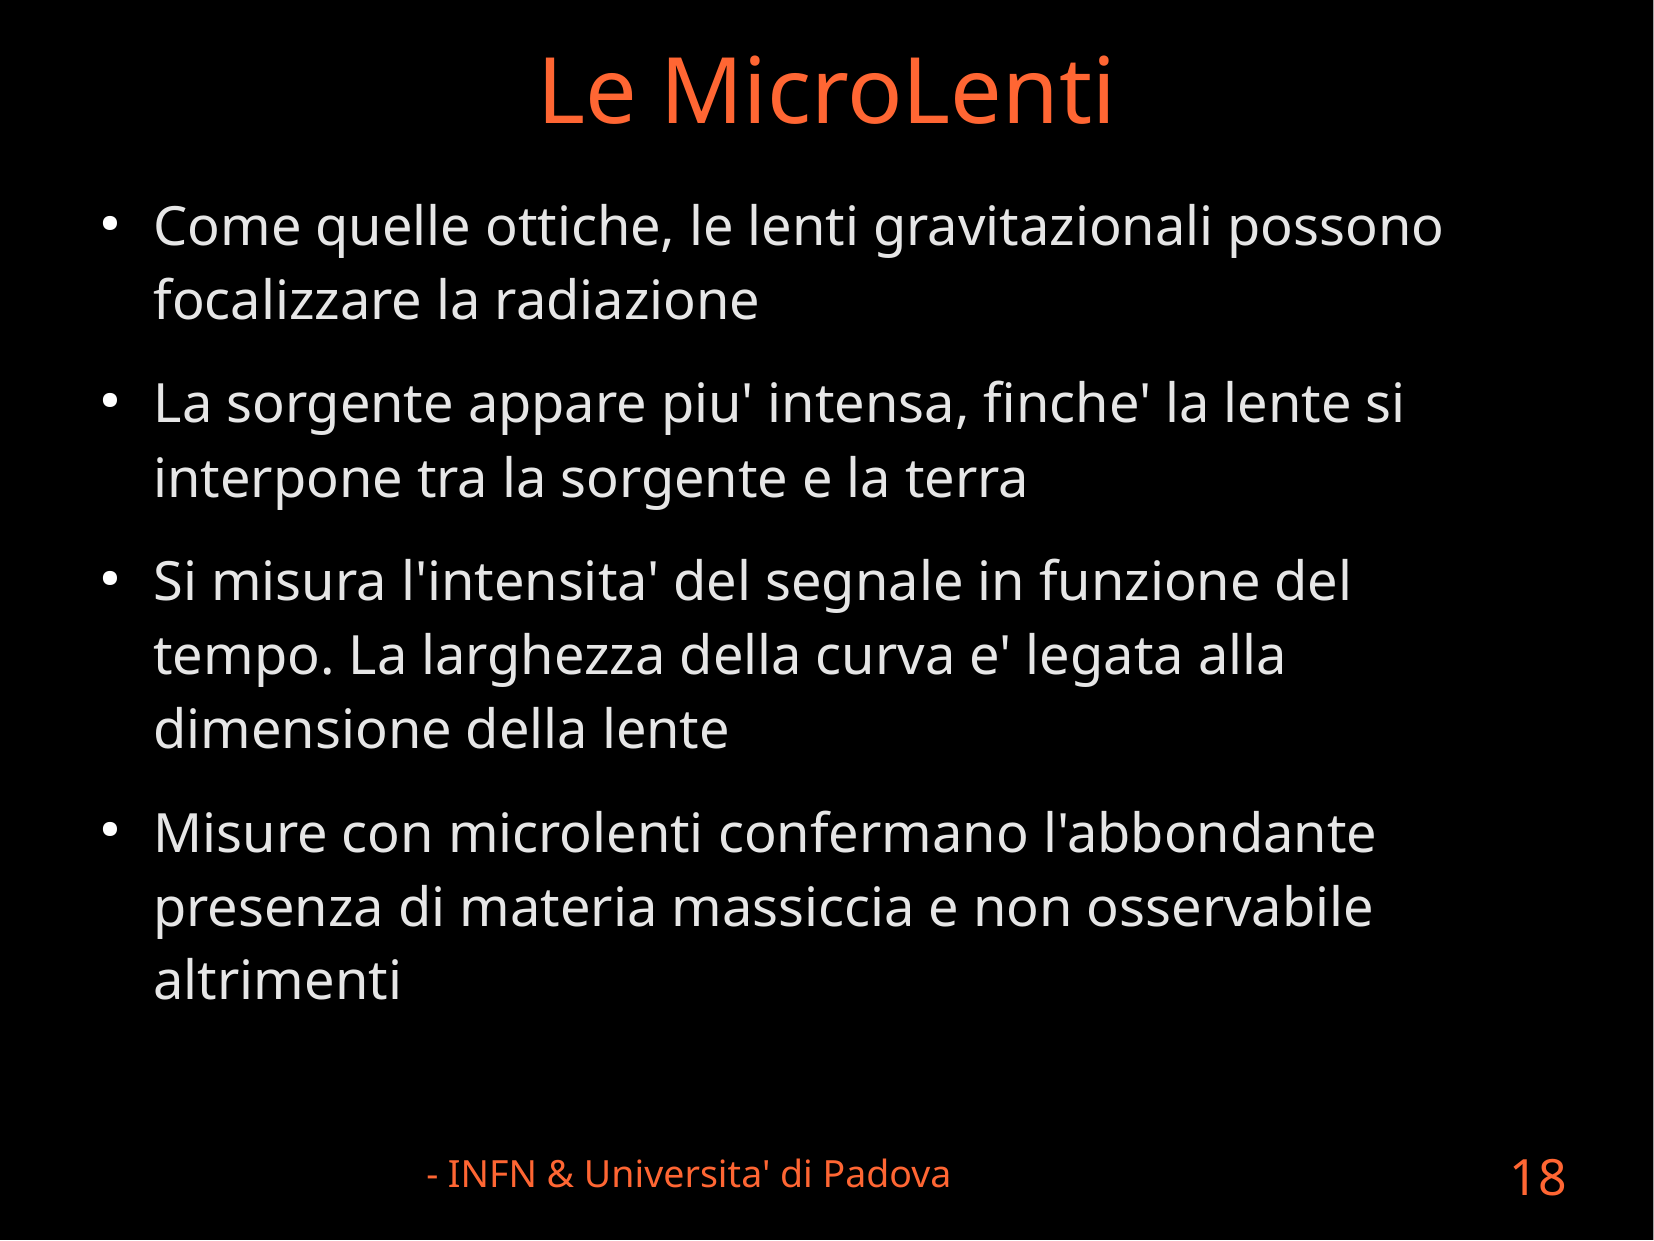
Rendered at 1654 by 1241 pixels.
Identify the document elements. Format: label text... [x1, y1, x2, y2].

list Come quelle ottiche, le lenti gravitazionali possono focalizzare la radiazione La sorgente appare piu' intensa, finche' la lente si interpone tra la sorgente e la terra Si misura l'intensita' del segnale in funzione del tempo. La larghezza della curva e' legata alla dimensione della lente Misure con microlenti confermano l'abbondante presenza di materia massiccia e non osservabile altrimenti [82, 187, 1538, 1094]
title Le MicroLenti [82, 19, 1571, 157]
